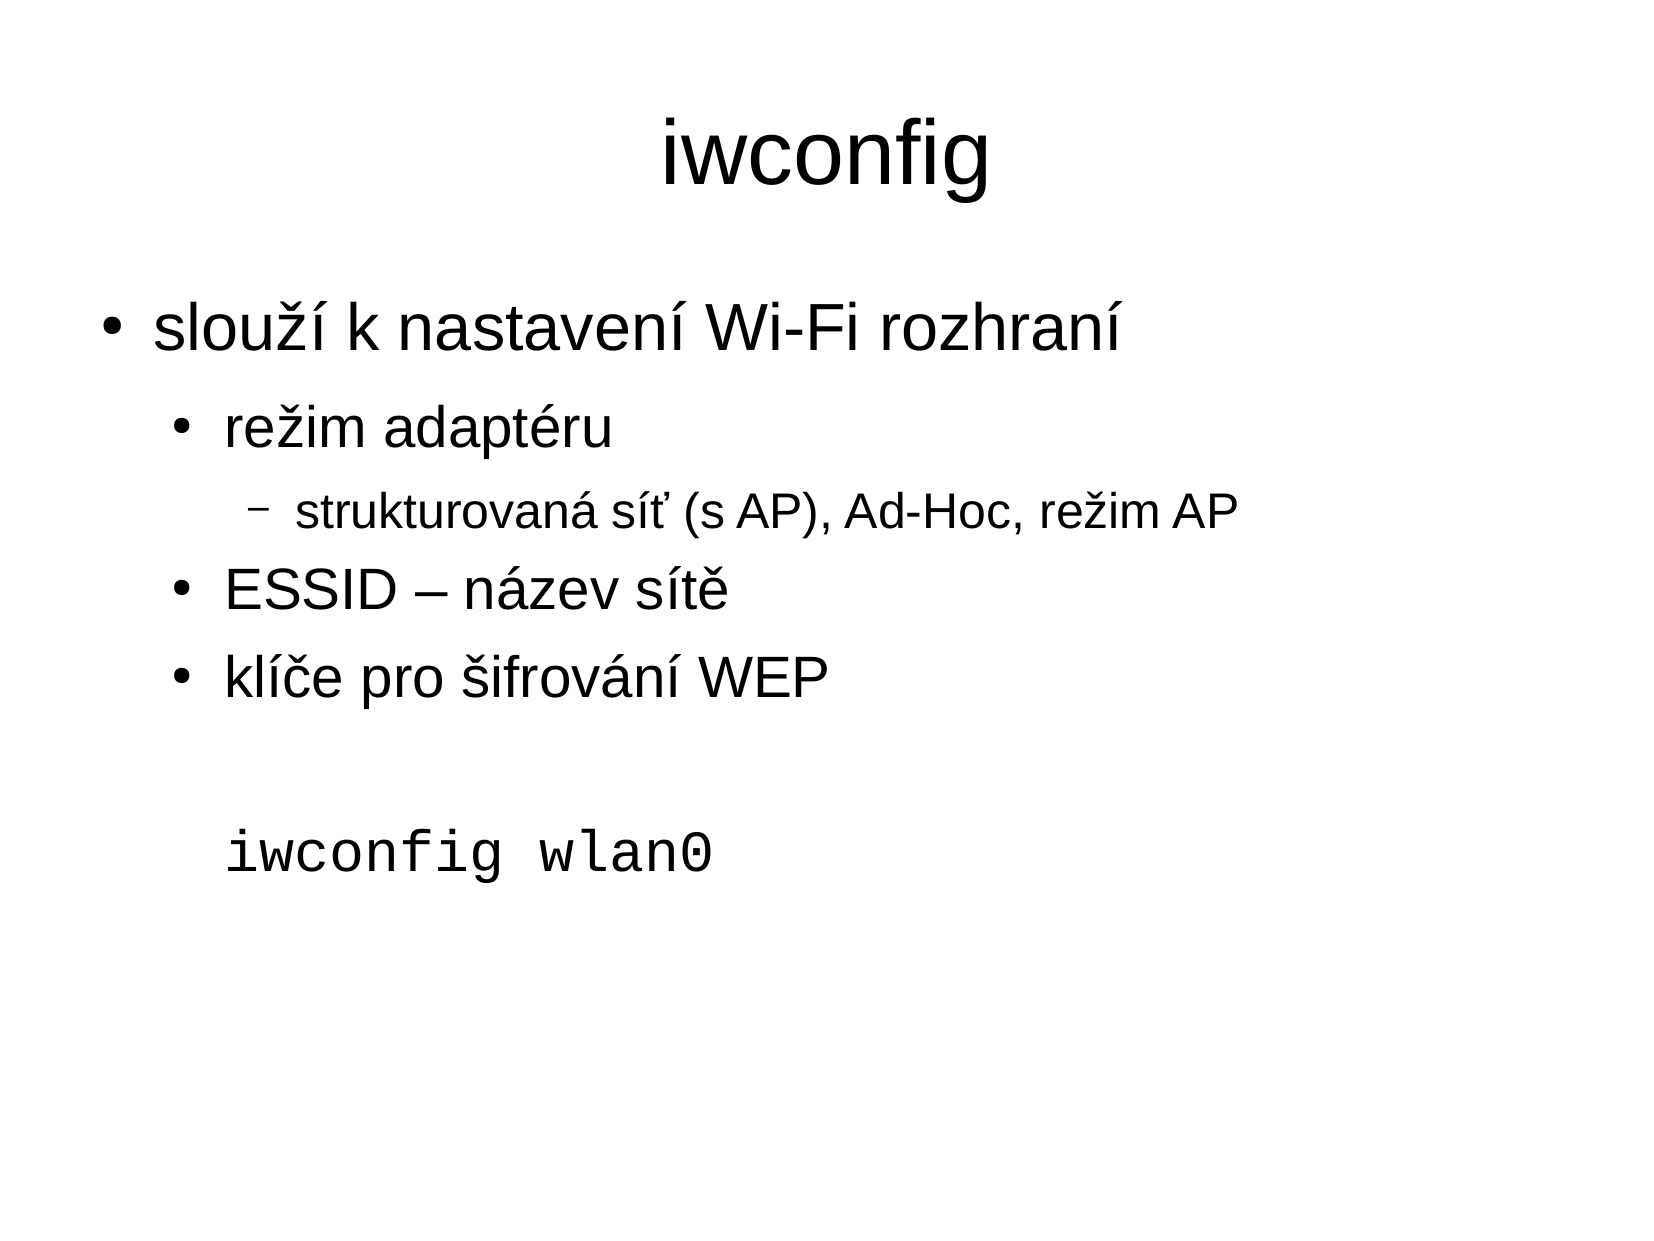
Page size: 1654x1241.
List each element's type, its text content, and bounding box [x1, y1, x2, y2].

title iwconfig [82, 49, 1571, 257]
list slouží k nastavení Wi-Fi rozhraní režim adaptéru strukturovaná síť (s AP), Ad-Hoc, režim AP ESSID – název sítě klíče pro šifrování WEP iwconfig wlan0 [82, 290, 1571, 1109]
